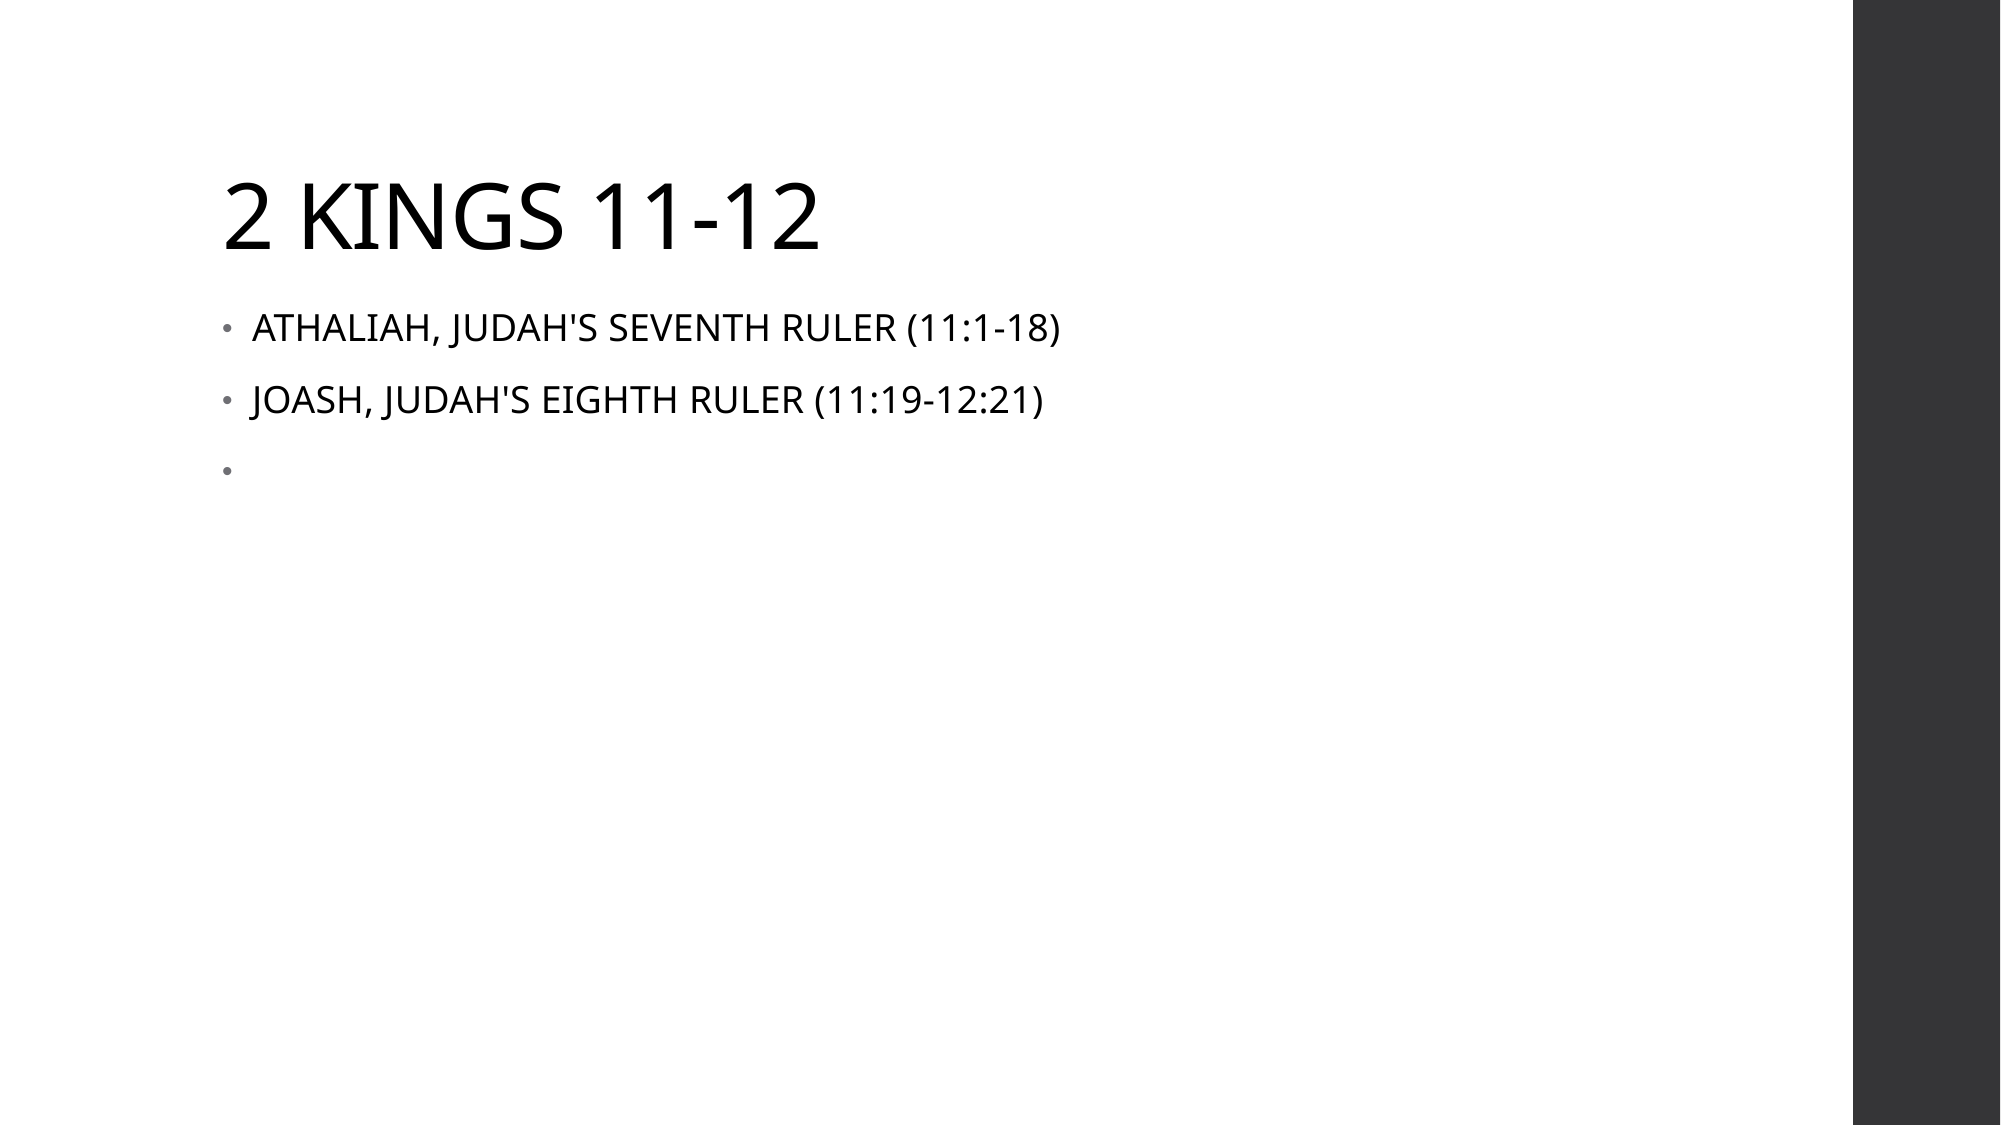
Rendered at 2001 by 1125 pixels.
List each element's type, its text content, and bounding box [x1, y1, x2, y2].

title 2 KINGS 11-12 [206, 60, 1797, 278]
list ATHALIAH, JUDAH'S SEVENTH RULER (11:1-18) JOASH, JUDAH'S EIGHTH RULER (11:19-12:21) [206, 299, 1617, 1014]
